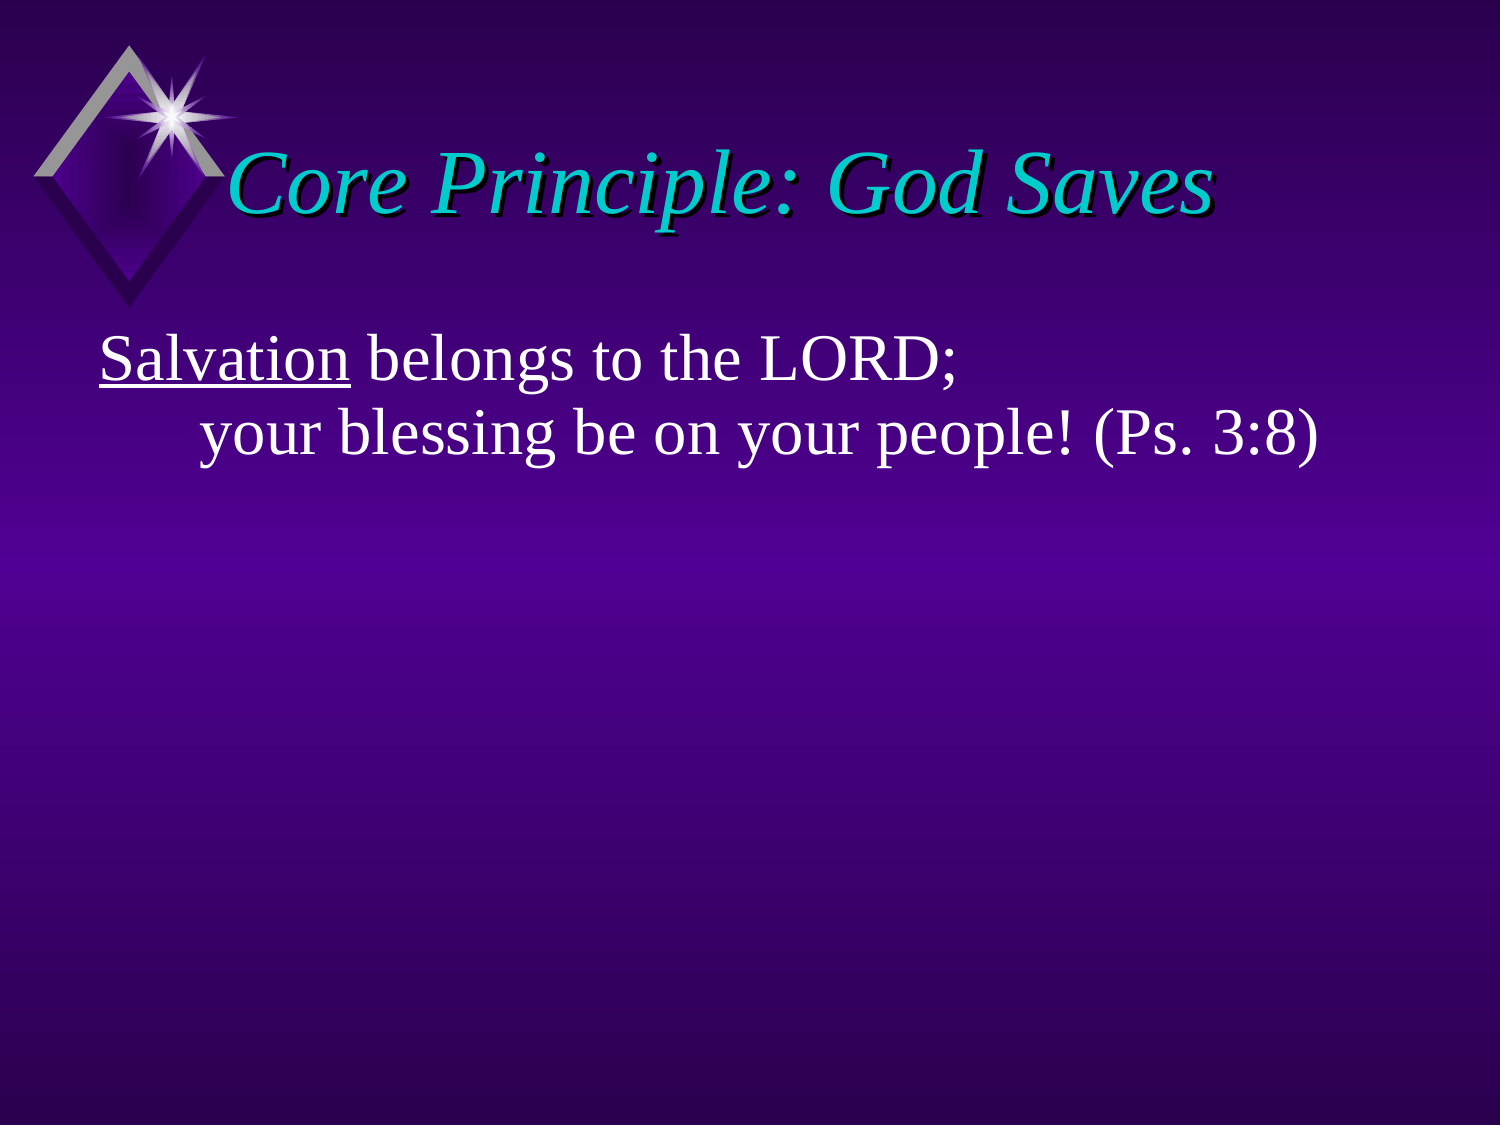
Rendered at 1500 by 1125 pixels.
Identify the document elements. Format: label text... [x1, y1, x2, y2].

title Core Principle: God Saves [224, 65, 1388, 301]
text_box Salvation belongs to the LORD; your blessing be on your people! (Ps. 3:8) [83, 313, 1380, 477]
